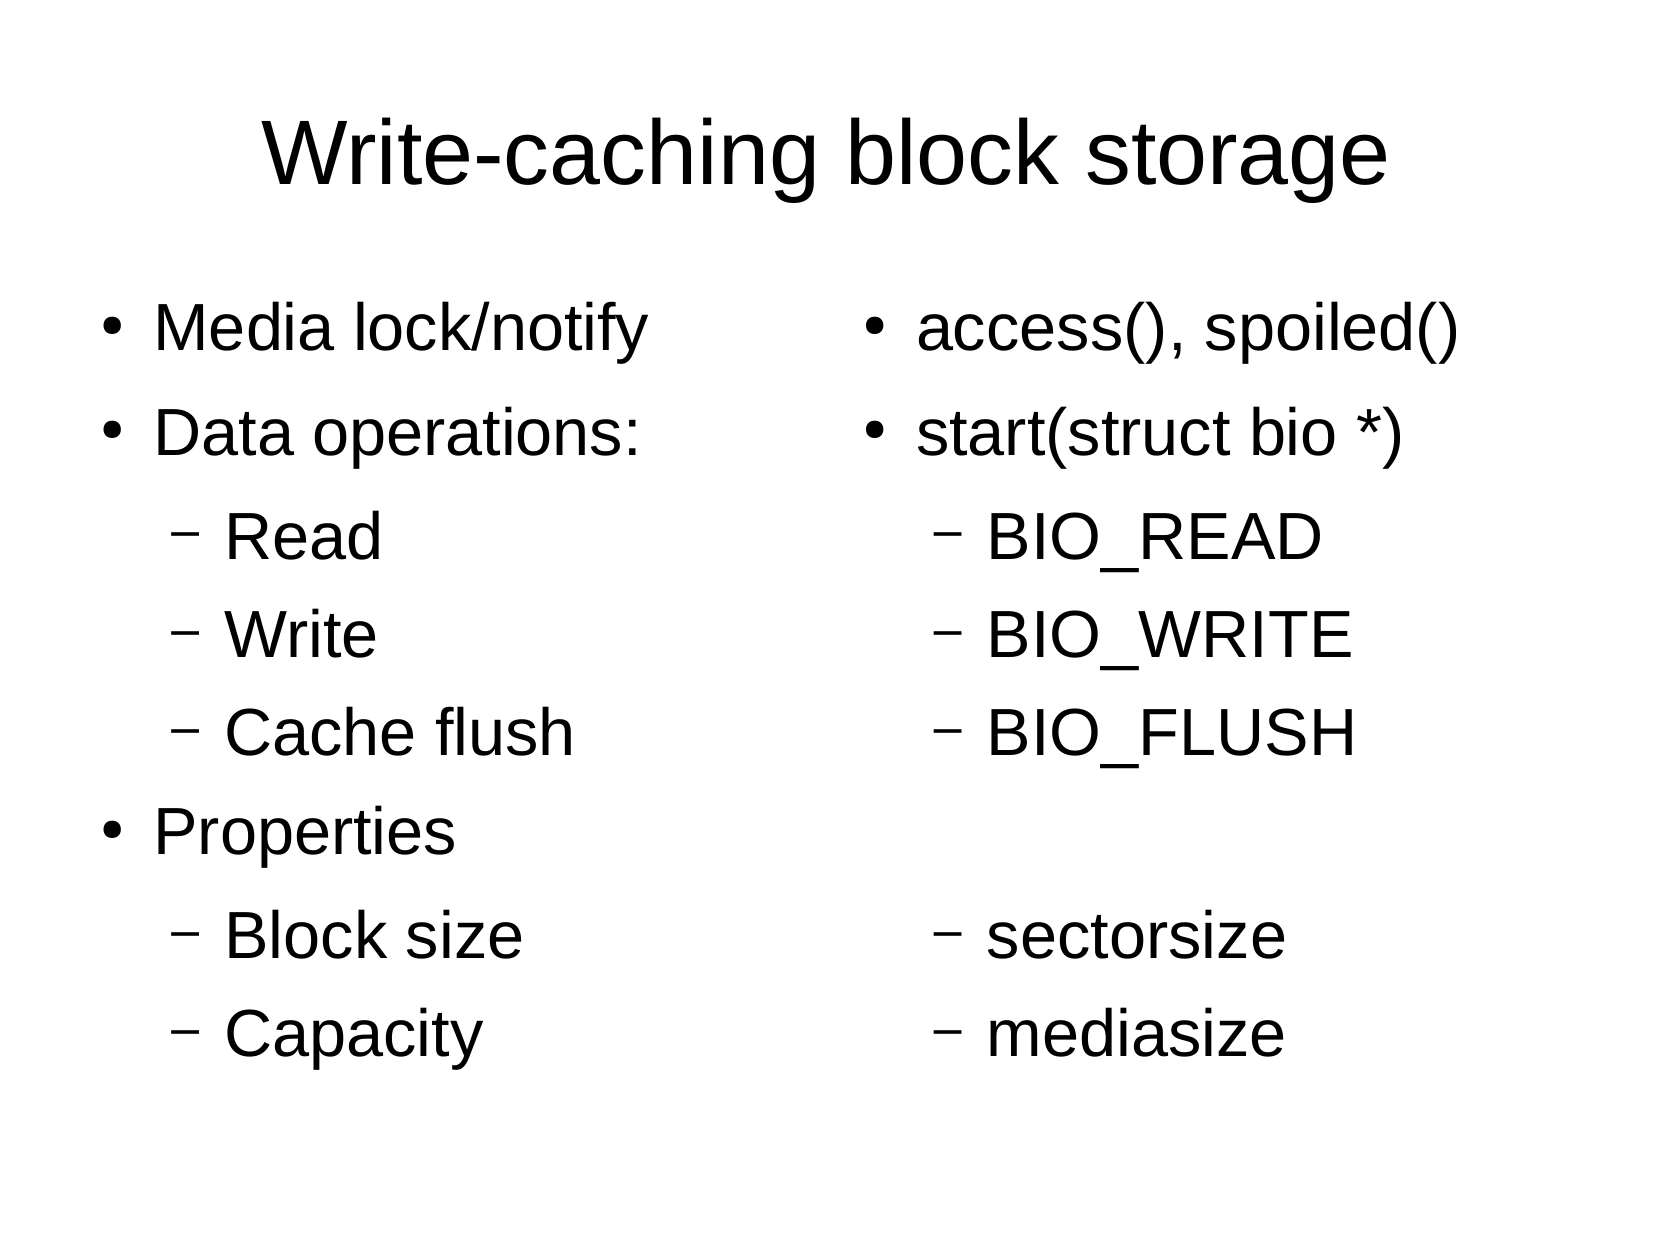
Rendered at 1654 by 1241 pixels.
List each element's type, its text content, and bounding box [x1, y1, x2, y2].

list access(), spoiled() start(struct bio *) BIO_READ BIO_WRITE BIO_FLUSH sectorsize mediasize [845, 290, 1572, 1109]
title Write-caching block storage [82, 49, 1571, 257]
list Media lock/notify Data operations: Read Write Cache flush Properties Block size Capacity [82, 290, 809, 1109]
